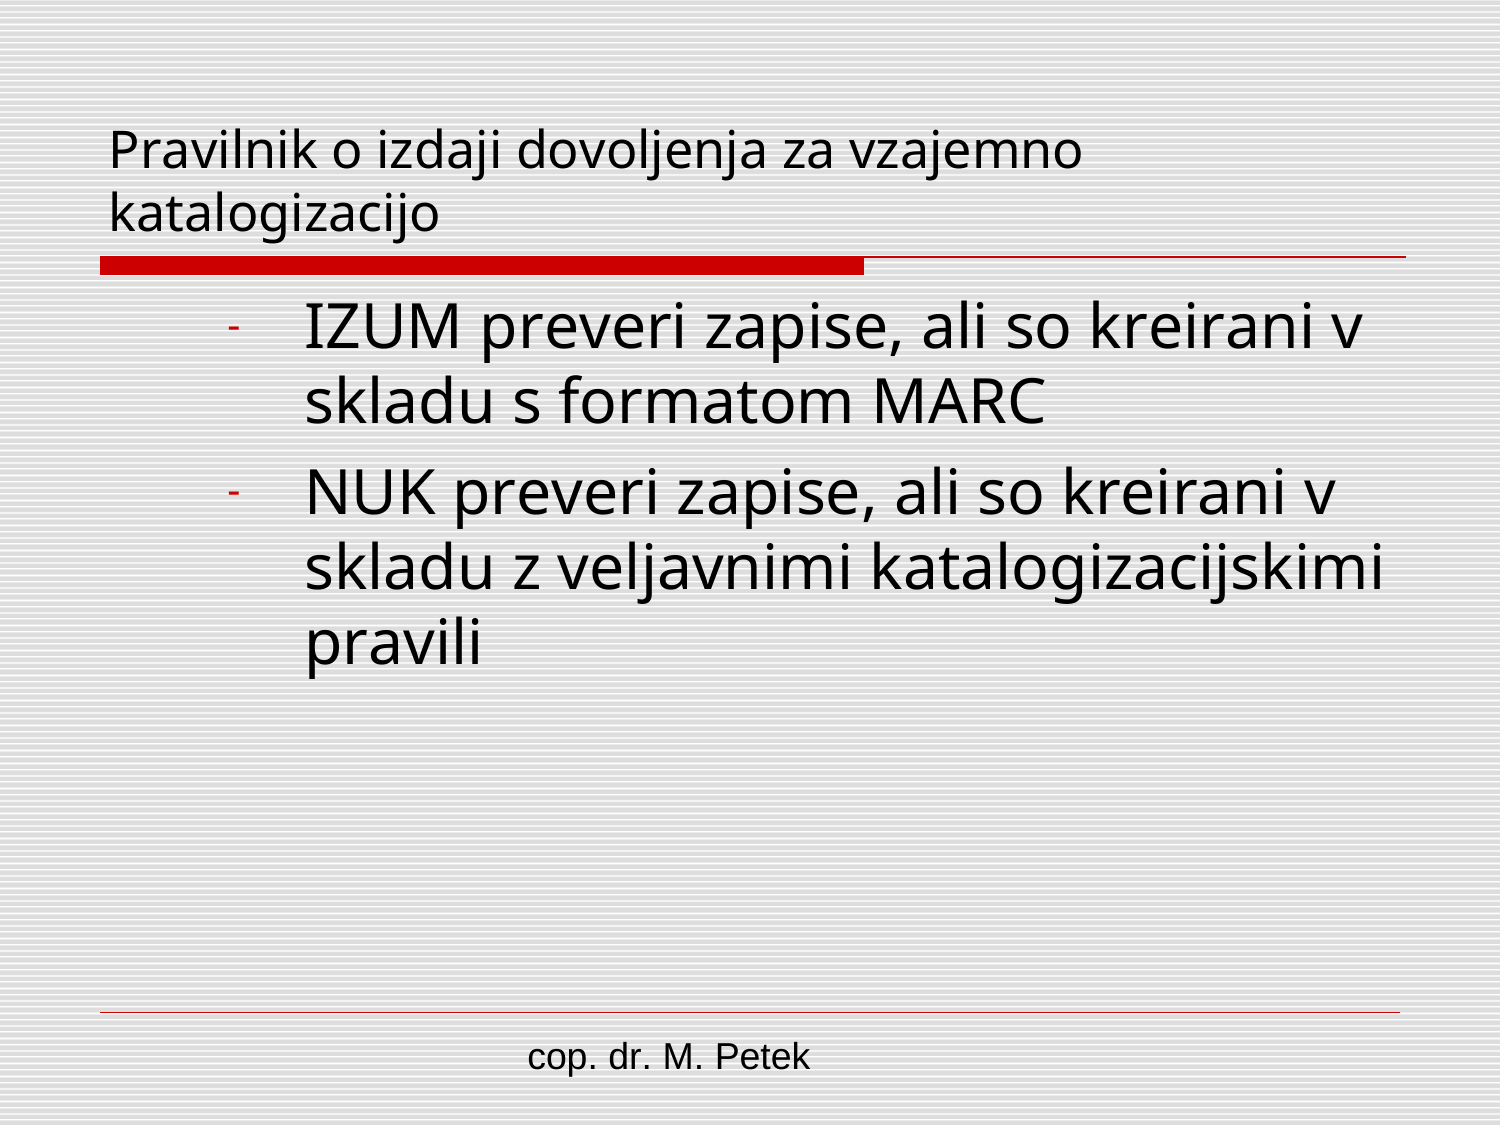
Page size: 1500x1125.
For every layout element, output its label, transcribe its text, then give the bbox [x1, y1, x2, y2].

picture [0, 0, 1500, 1125]
title Pravilnik o izdaji dovoljenja za vzajemno katalogizacijo [94, 49, 1407, 250]
list IZUM preveri zapise, ali so kreirani v skladu s formatom MARC NUK preveri zapise, ali so kreirani v skladu z veljavnimi katalogizacijskimi pravili [212, 278, 1488, 1125]
